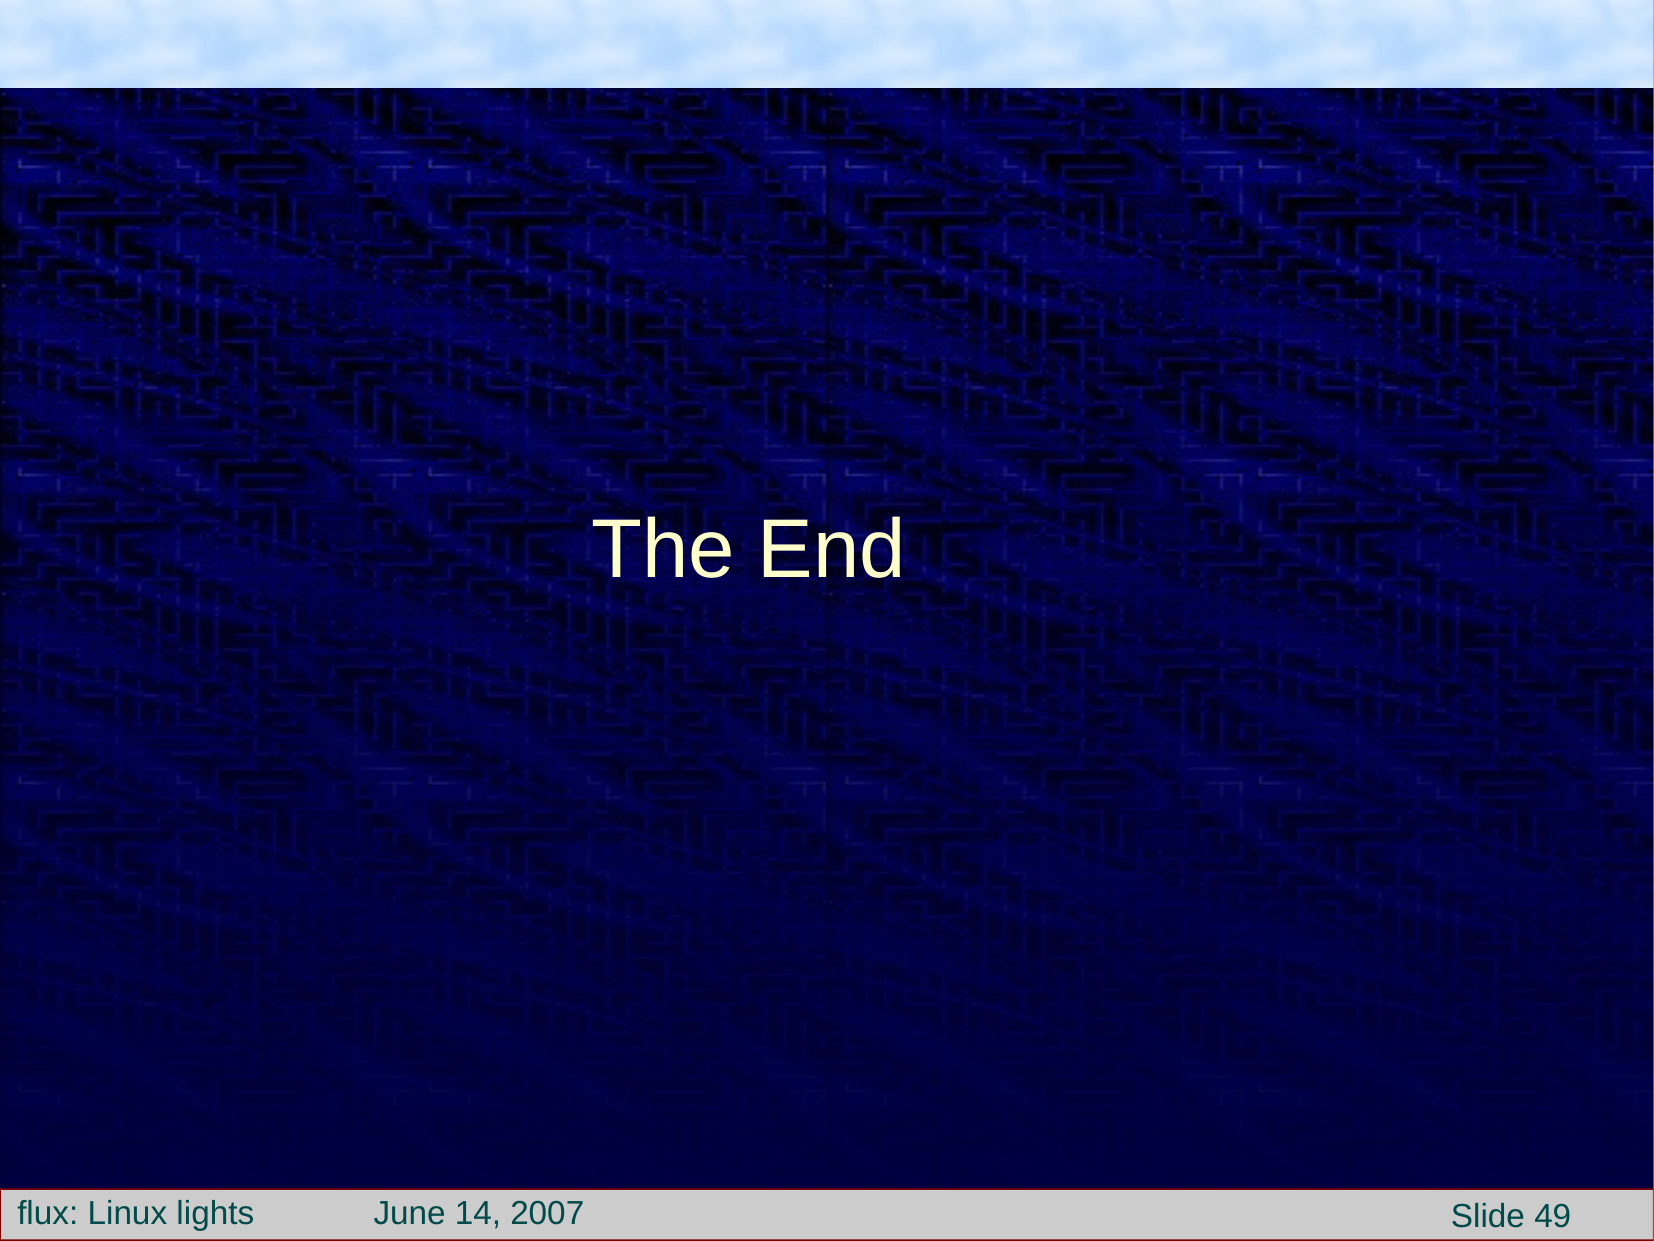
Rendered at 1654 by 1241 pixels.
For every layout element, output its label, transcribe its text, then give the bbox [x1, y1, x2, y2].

text_box The End [482, 493, 1078, 699]
text_box flux: Linux lights June 14, 2007 [2, 1186, 713, 1241]
picture [0, 88, 1654, 1189]
text_box Slide <number> [1436, 1189, 1654, 1241]
text_box [713, 1189, 1436, 1241]
text_box [0, 0, 1654, 88]
